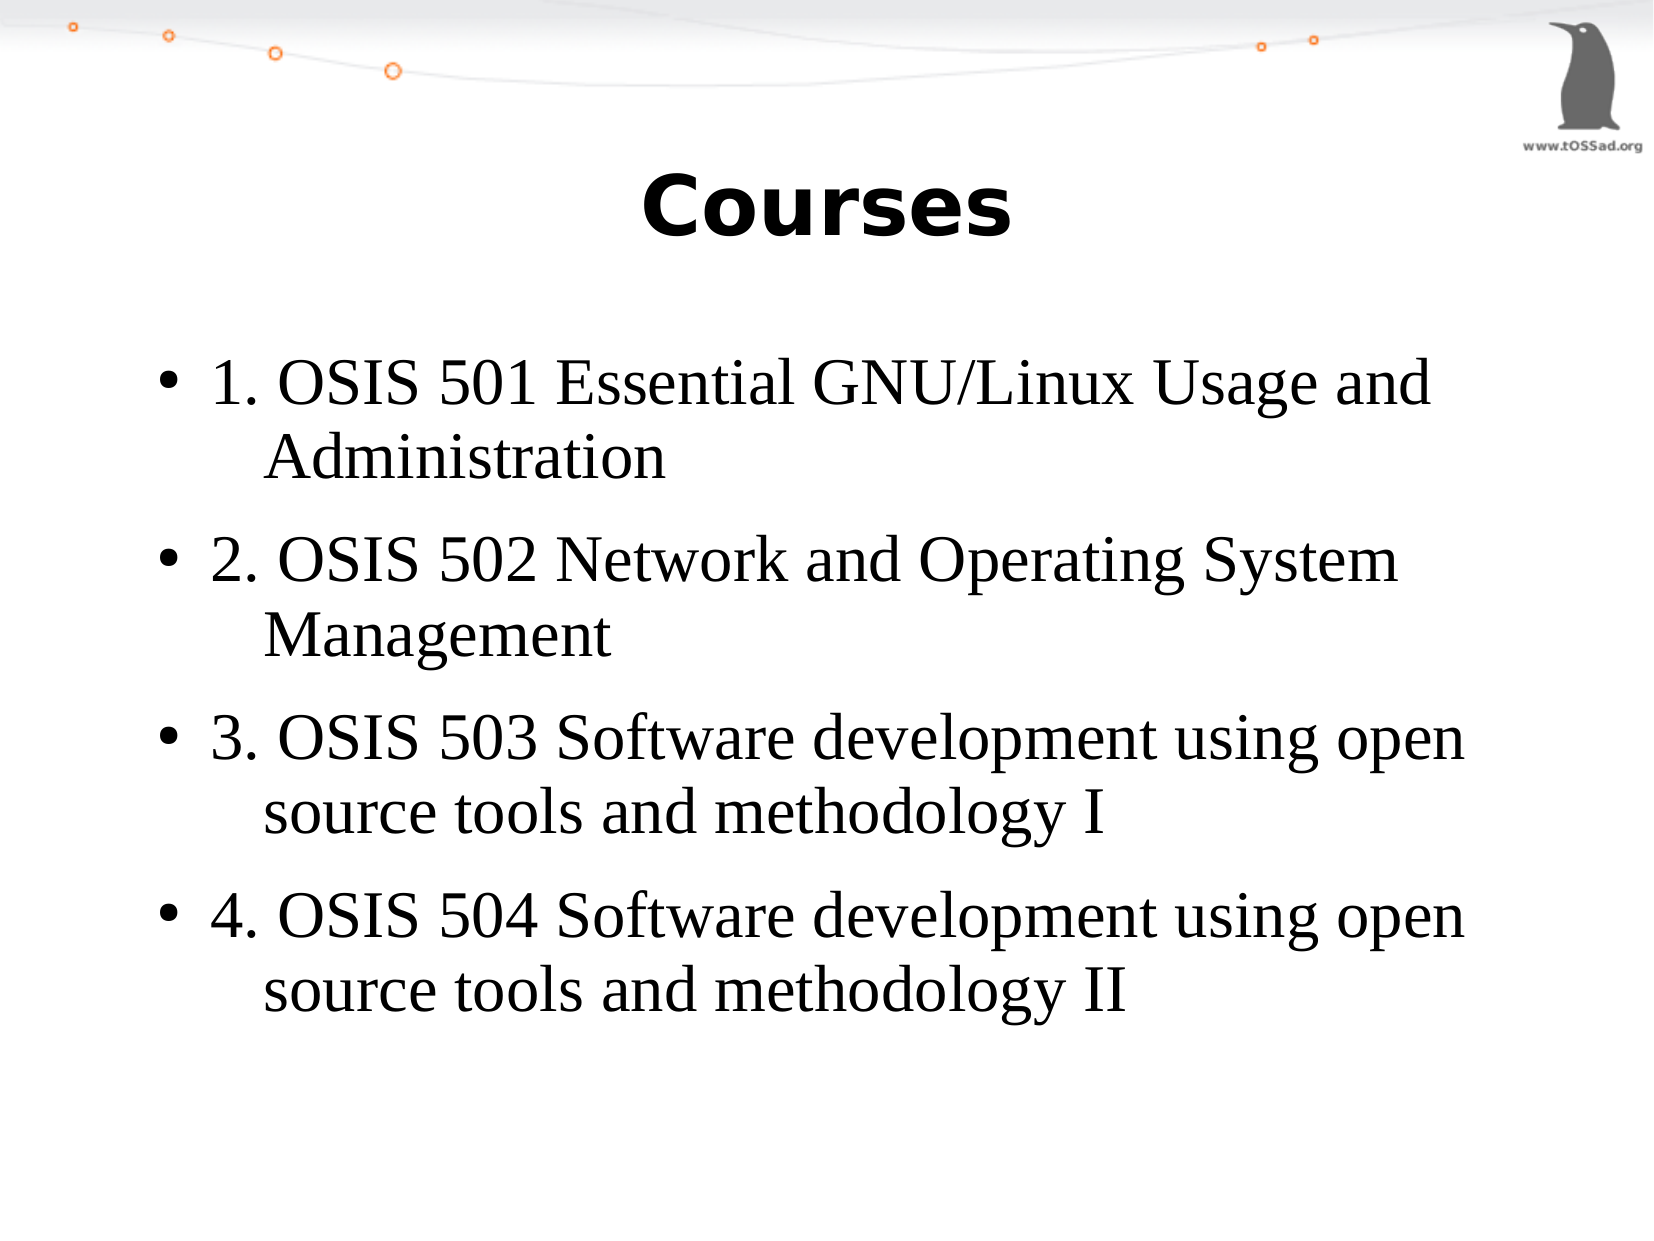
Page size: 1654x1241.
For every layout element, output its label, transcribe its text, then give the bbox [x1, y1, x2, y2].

list 1. OSIS 501 Essential GNU/Linux Usage and Administration 2. OSIS 502 Network and Operating System Management 3. OSIS 503 Software development using open source tools and methodology I 4. OSIS 504 Software development using open source tools and methodology II [121, 344, 1534, 1127]
title Courses [121, 102, 1534, 311]
picture [0, 0, 1654, 157]
